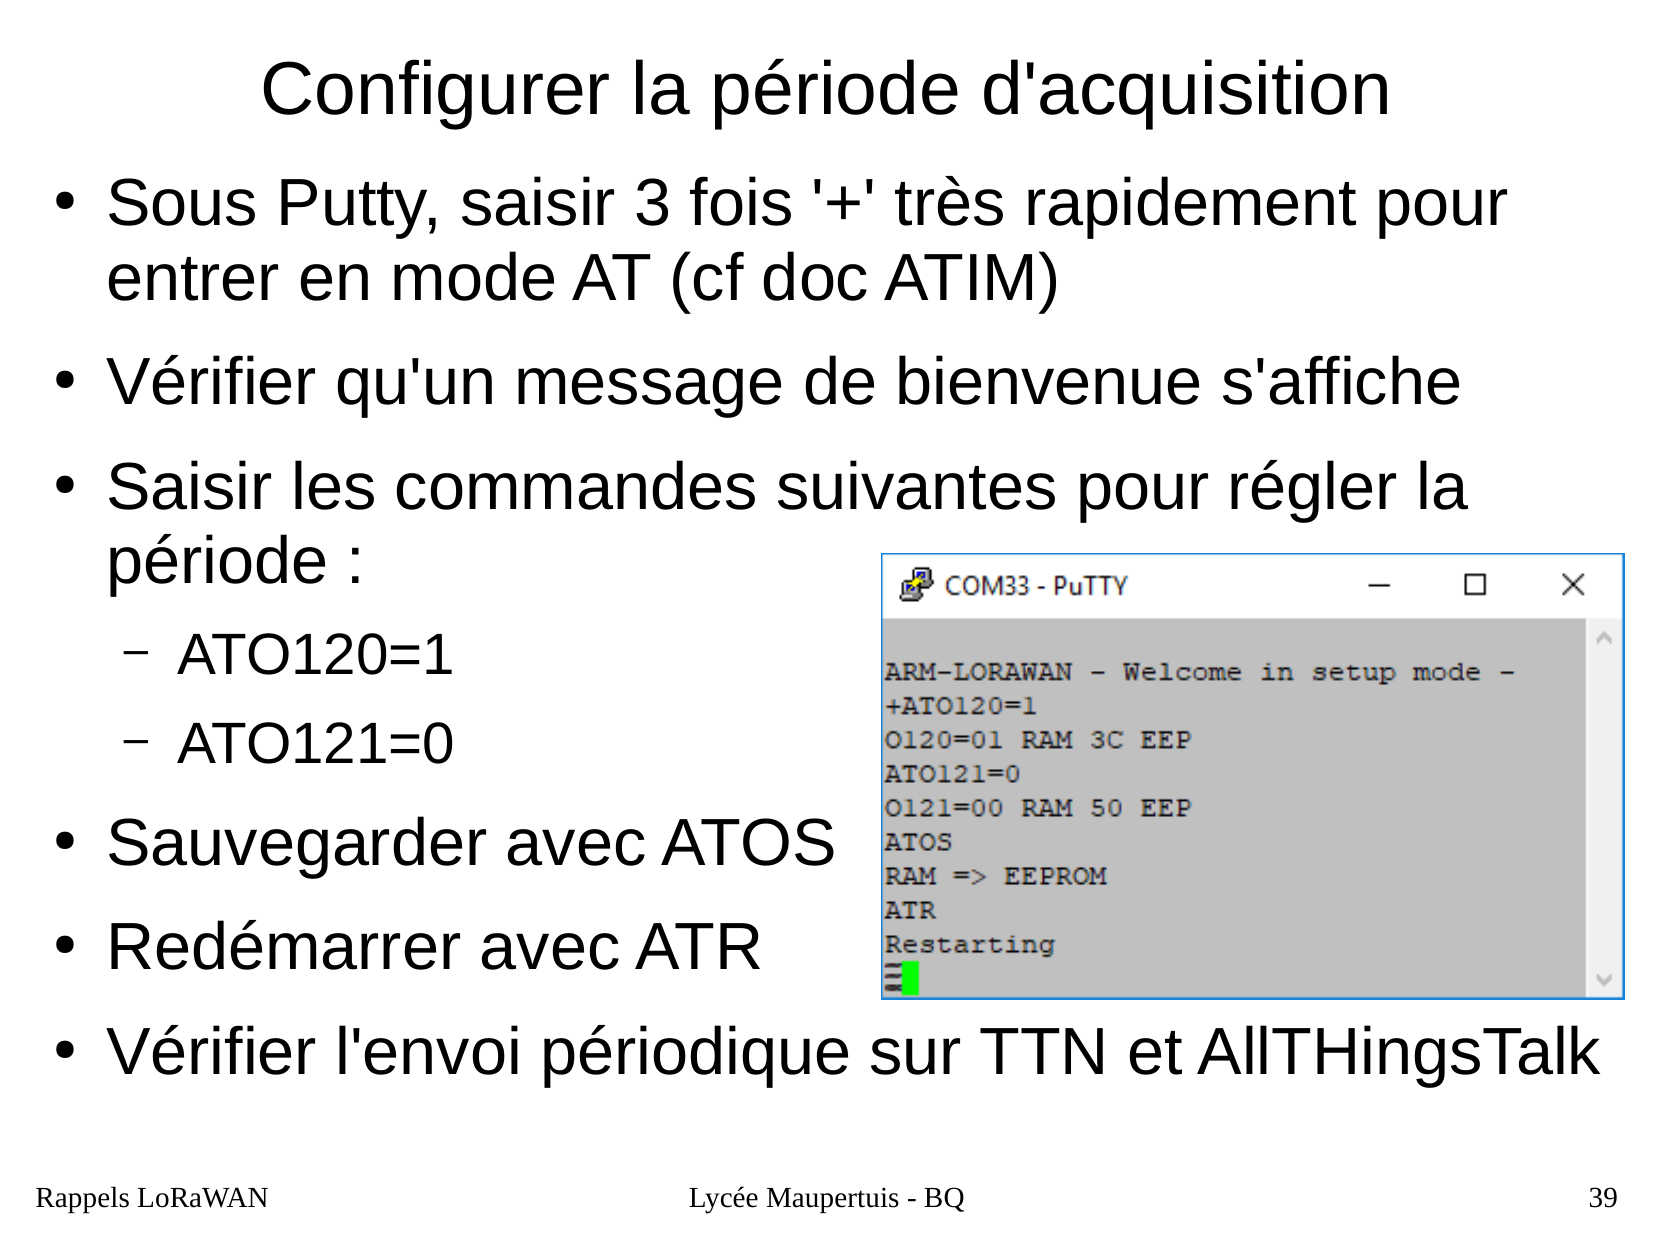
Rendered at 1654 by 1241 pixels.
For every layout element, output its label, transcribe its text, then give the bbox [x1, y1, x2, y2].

list Sous Putty, saisir 3 fois '+' très rapidement pour entrer en mode AT (cf doc ATIM) Vérifier qu'un message de bienvenue s'affiche Saisir les commandes suivantes pour régler la période : ATO120=1 ATO121=0 Sauvegarder avec ATOS Redémarrer avec ATR Vérifier l'envoi périodique sur TTN et AllTHingsTalk [35, 165, 1619, 1170]
picture [881, 553, 1625, 1001]
title Configurer la période d'acquisition [35, 35, 1619, 142]
